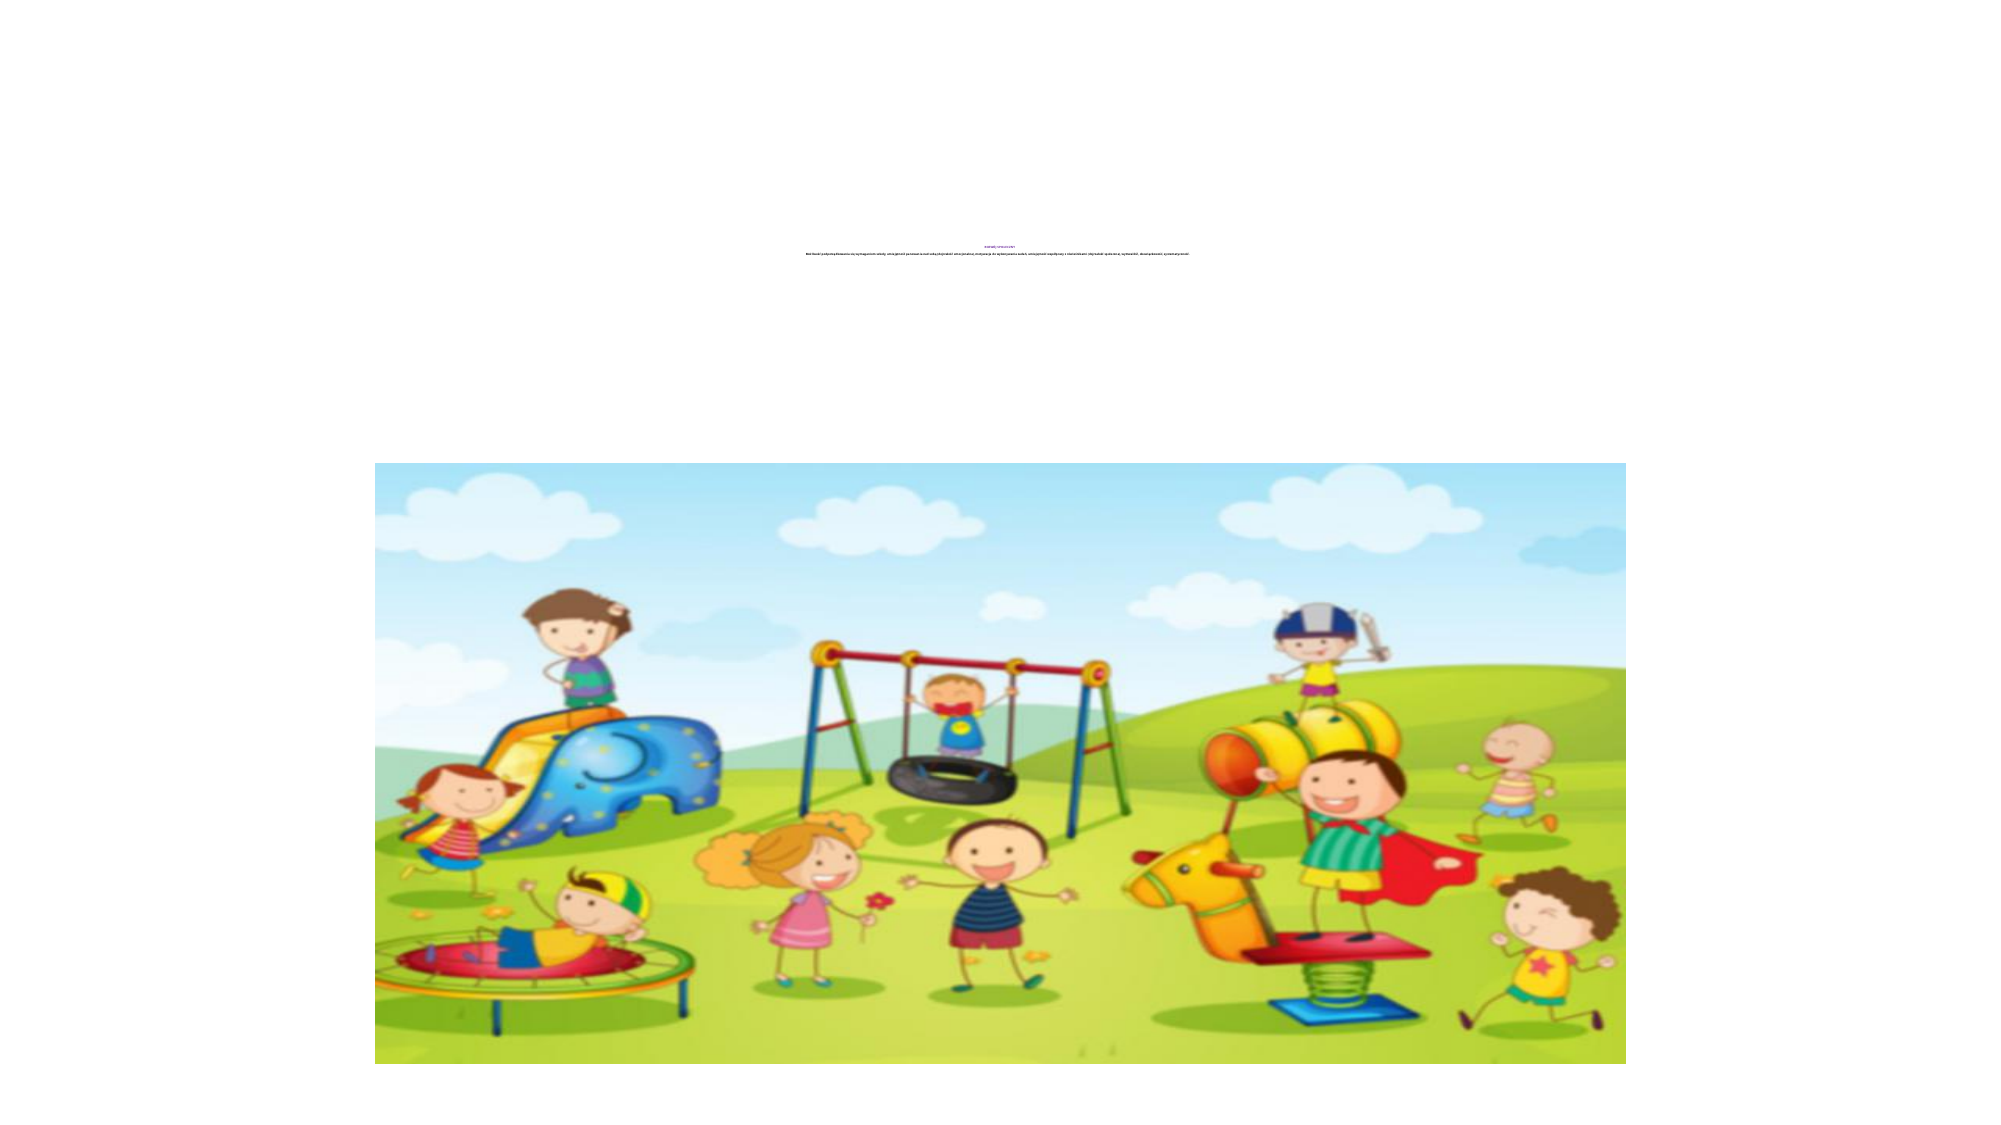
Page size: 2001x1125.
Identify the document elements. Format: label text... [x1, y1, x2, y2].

title ROZWÓJ SPOŁECZNY Możliwość podporządkowania się wymaganiom szkoły, umiejętność panowania nad sobą (dojrzałość emocjonalna), motywacja do wykonywania zadań, umiejętność współpracy z rówieśnikami (dojrzałość społeczna), wytrwałóść, obowiązkowość, systematyczność. [137, 224, 1863, 278]
picture [375, 463, 1626, 1064]
